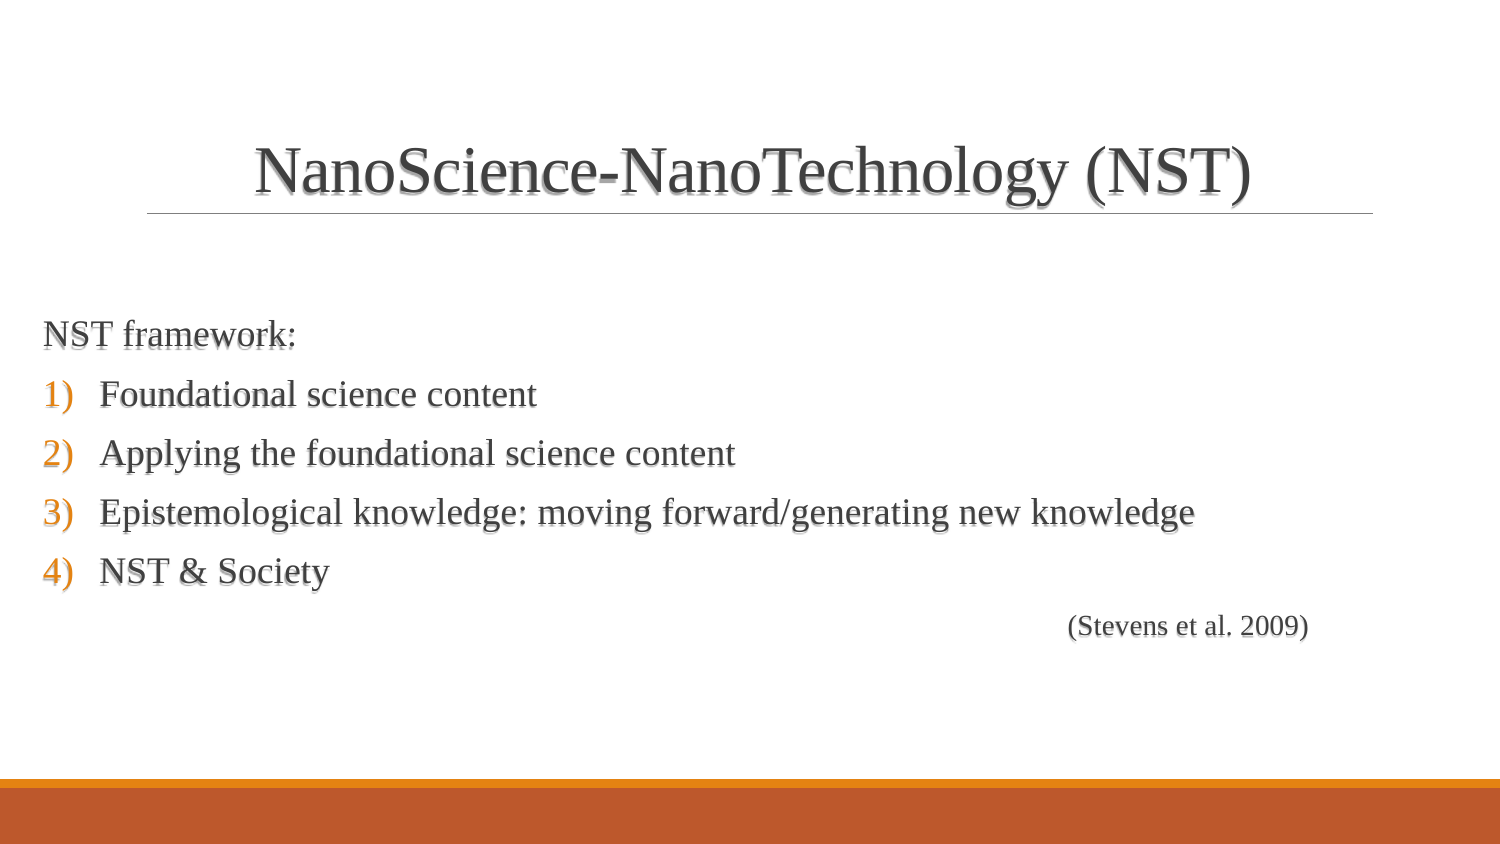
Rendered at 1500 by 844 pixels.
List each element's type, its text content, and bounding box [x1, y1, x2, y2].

list NST framework: Foundational science content Applying the foundational science content Epistemological knowledge: moving forward/generating new knowledge NST & Society (Stevens et al. 2009) [42, 307, 1491, 704]
title NanoScience-NanoTechnology (NST) [134, 35, 1373, 214]
